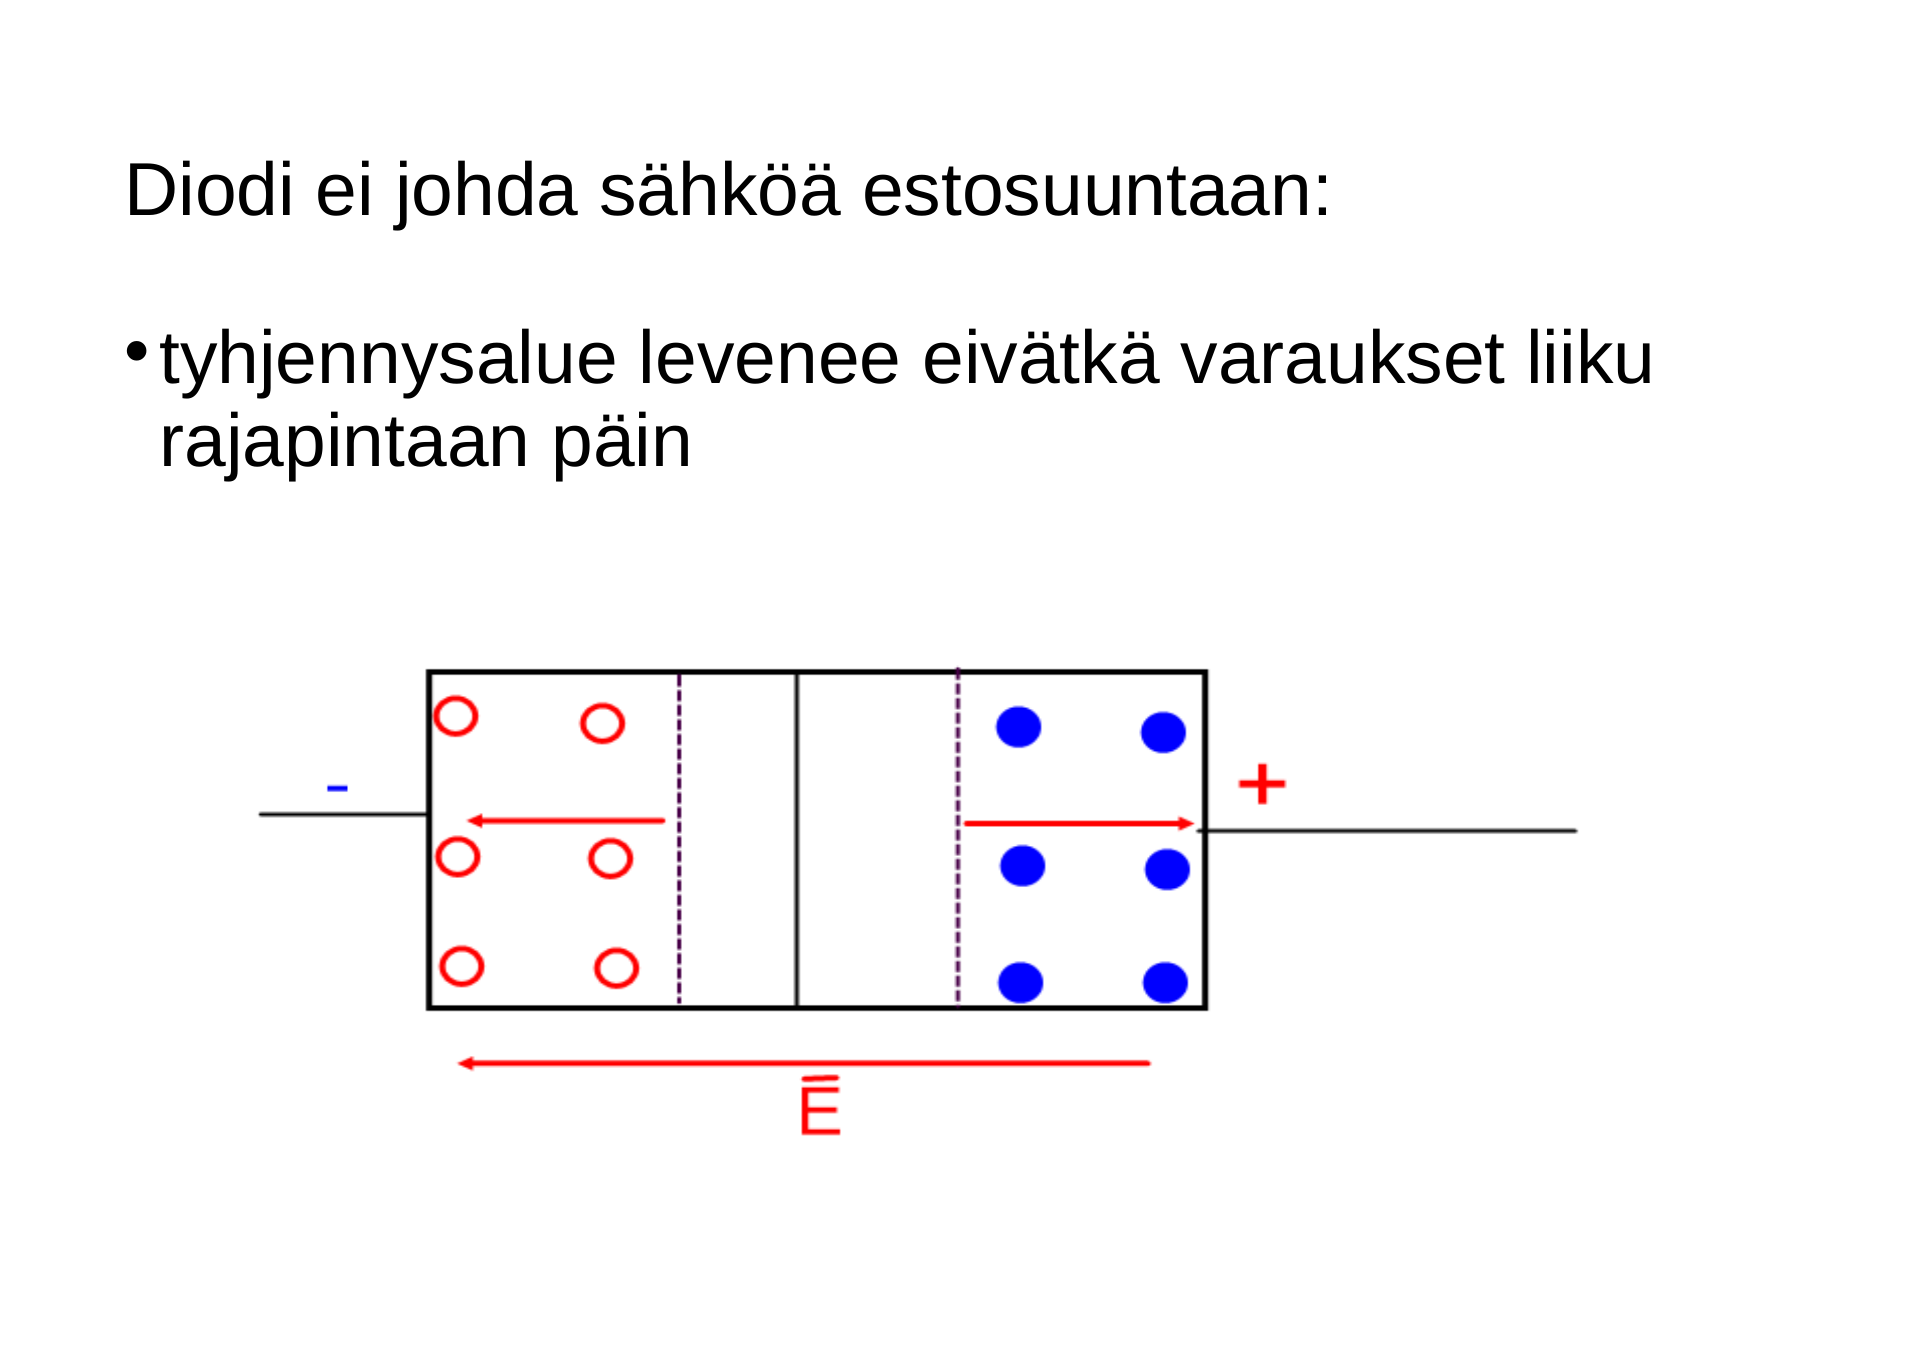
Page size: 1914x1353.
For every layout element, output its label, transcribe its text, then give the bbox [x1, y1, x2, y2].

text_box Diodi ei johda sähköä estosuuntaan: tyhjennysalue levenee eivätkä varaukset liiku rajapintaan päin [109, 141, 1750, 530]
picture [206, 602, 1642, 1184]
